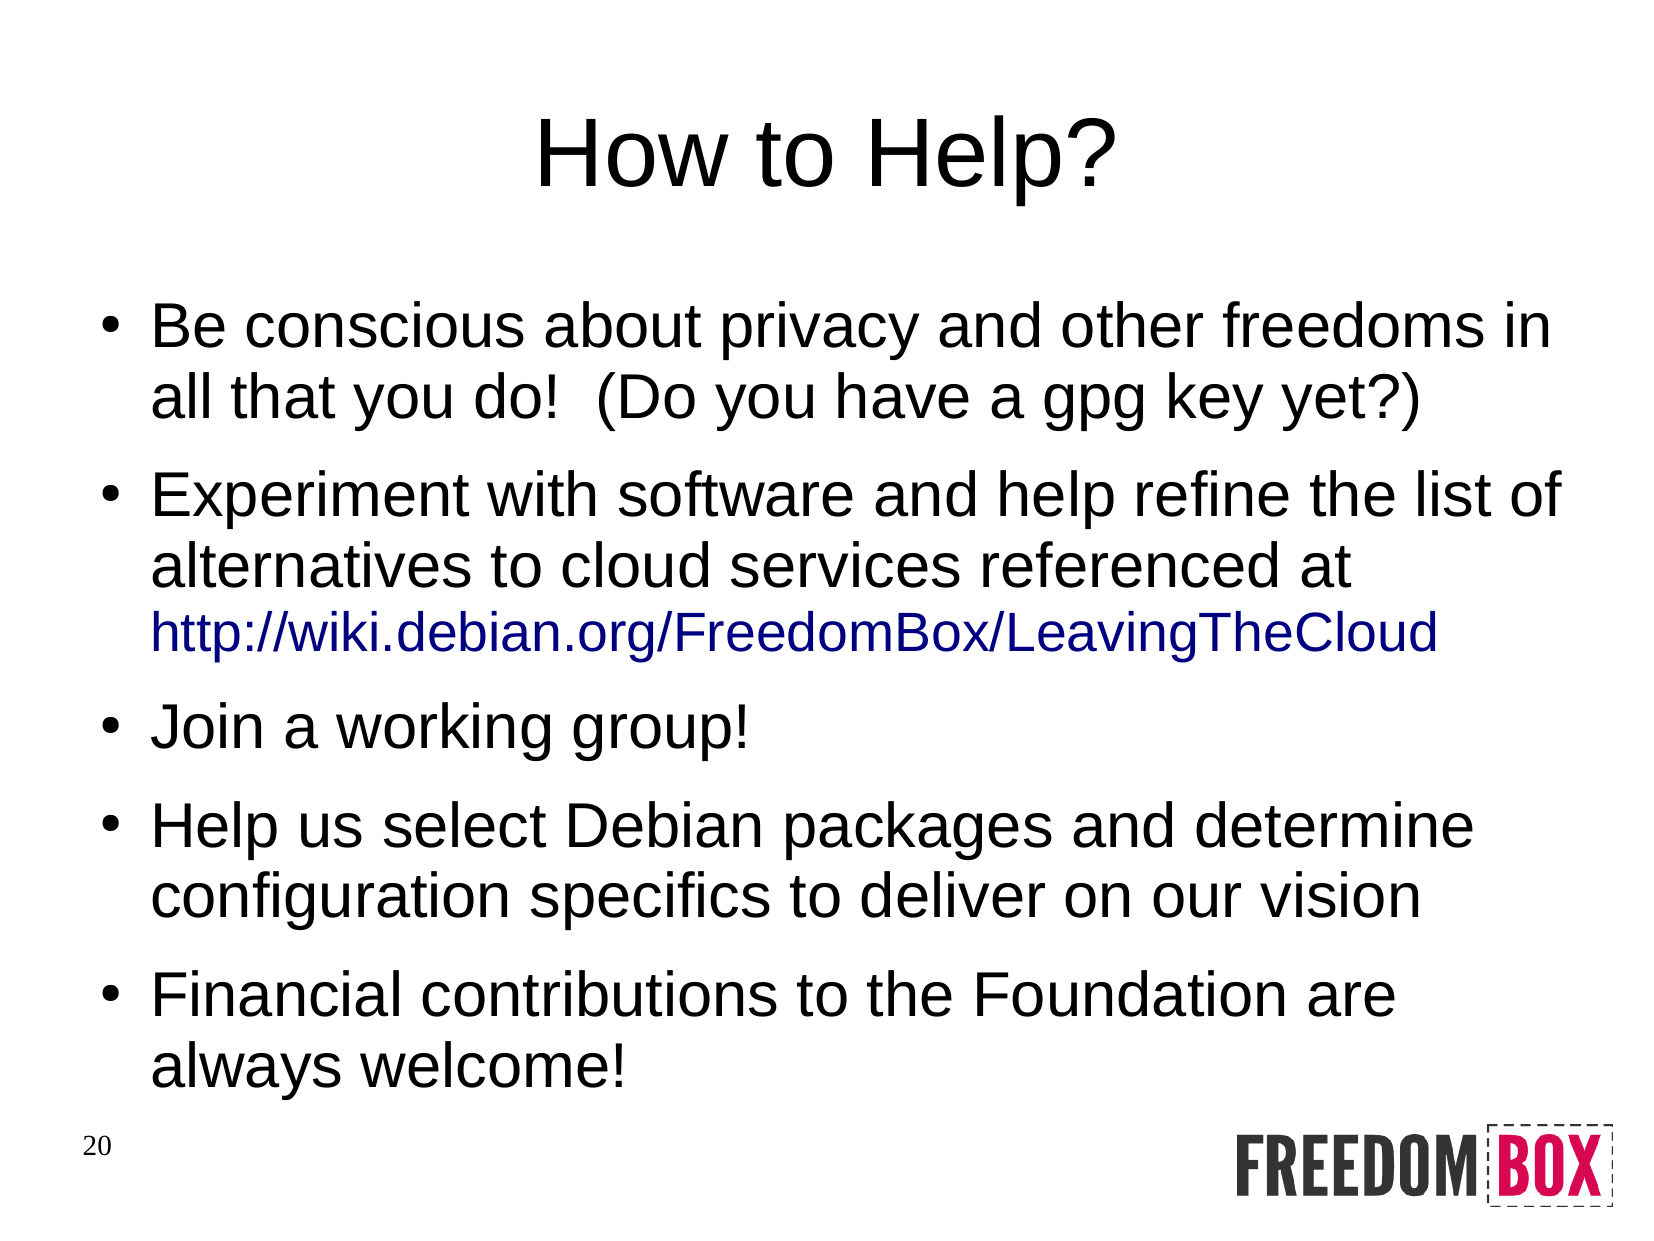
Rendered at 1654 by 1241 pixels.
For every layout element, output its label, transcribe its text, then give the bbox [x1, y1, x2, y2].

title How to Help? [82, 49, 1571, 257]
picture [1237, 1124, 1613, 1207]
list Be conscious about privacy and other freedoms in all that you do! (Do you have a gpg key yet?) Experiment with software and help refine the list of alternatives to cloud services referenced at http://wiki.debian.org/FreedomBox/LeavingTheCloud Join a working group! Help us select Debian packages and determine configuration specifics to deliver on our vision Financial contributions to the Foundation are always welcome! [82, 290, 1571, 1109]
